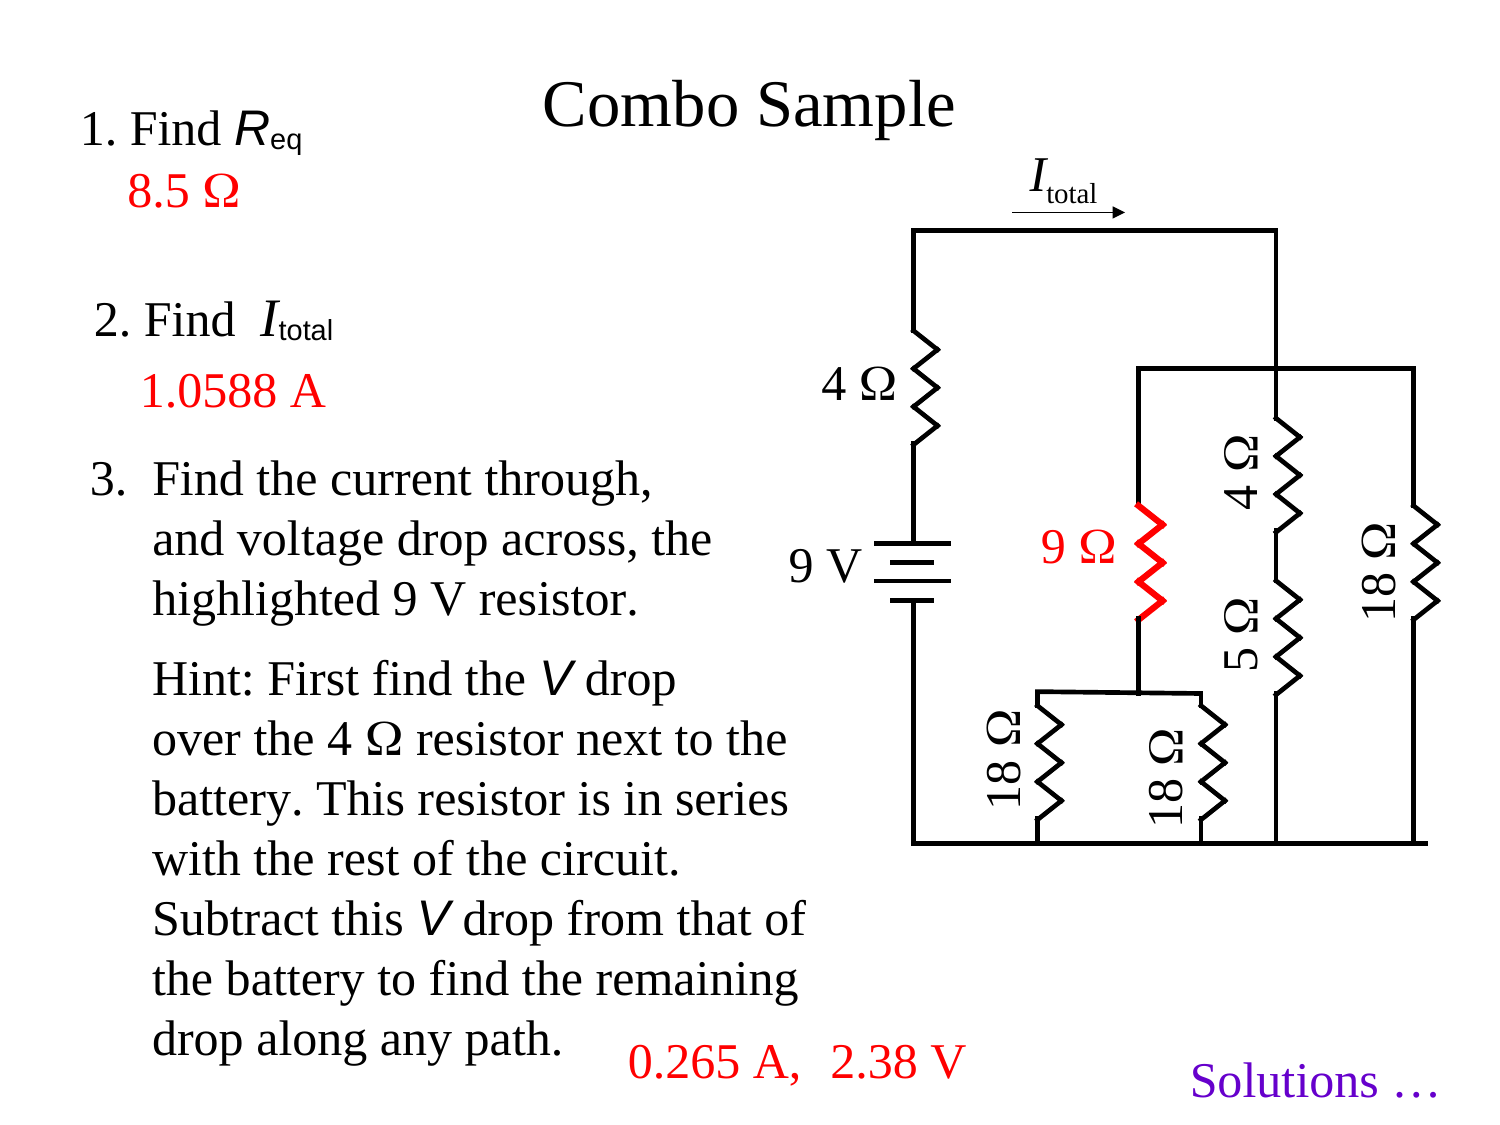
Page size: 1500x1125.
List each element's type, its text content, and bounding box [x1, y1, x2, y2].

text_box 1. Find Req [65, 87, 318, 163]
text_box 8.5  [112, 163, 351, 226]
text_box 0.265 A, 2.38 V [613, 1012, 982, 1098]
text_box 5  [1199, 581, 1276, 688]
text_box 4  [806, 343, 913, 419]
text_box 18  [1337, 506, 1413, 638]
text_box 9 V [773, 524, 877, 601]
text_box 1.0588 A [125, 349, 351, 426]
text_box 2. Find Itotal [79, 274, 349, 356]
text_box Solutions … [1174, 1039, 1500, 1116]
text_box Itotal [1014, 213, 1112, 218]
text_box 4  [1199, 419, 1276, 525]
text_box Itotal [1014, 163, 1113, 212]
text_box 18  [962, 694, 1038, 825]
text_box 9  [1026, 505, 1132, 582]
title Combo Sample [112, 37, 1388, 163]
text_box 18  [1124, 712, 1201, 844]
text_box 3. Find the current through, and voltage drop across, the highlighted 9 V resistor. [75, 437, 751, 633]
text_box Hint: First find the V drop over the 4  resistor next to the battery. This resistor is in series with the rest of the circuit. Subtract this V drop from that of the battery to find the remaining drop along any path. [137, 637, 863, 1073]
